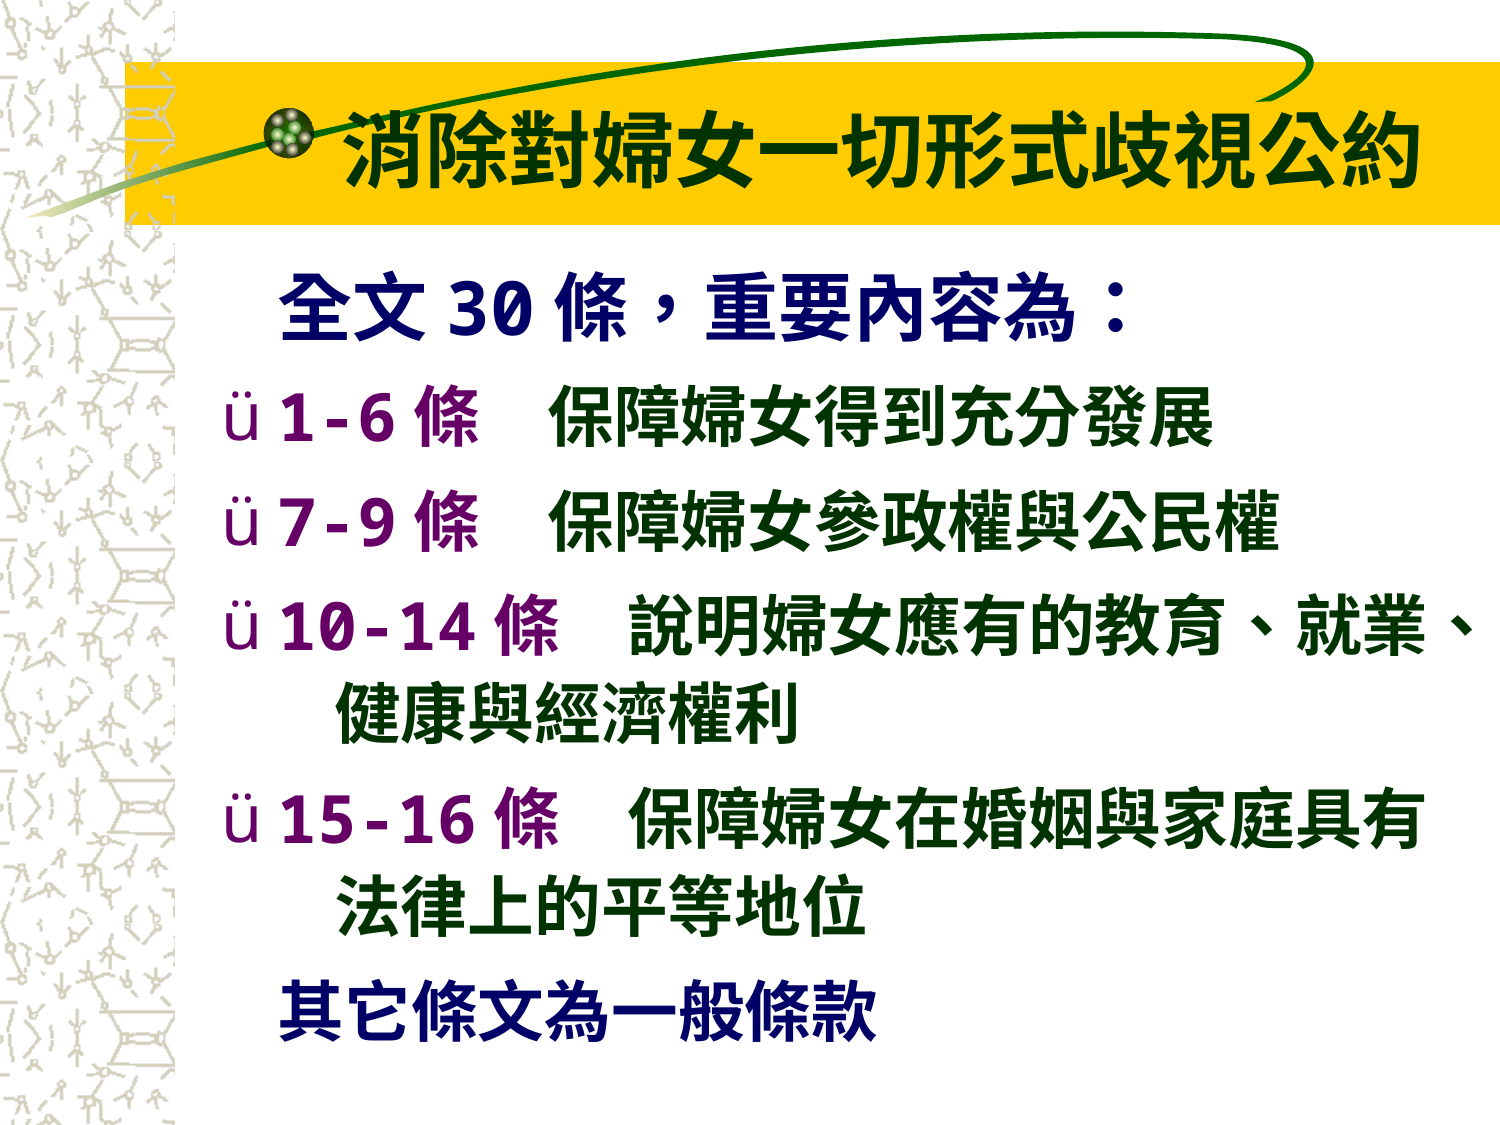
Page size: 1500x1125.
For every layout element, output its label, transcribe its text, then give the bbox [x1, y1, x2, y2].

list 全文30條，重要內容為： 1-6條 保障婦女得到充分發展 7-9條 保障婦女參政權與公民權 10-14條 說明婦女應有的教育、就業、健康與經濟權利 15-16條 保障婦女在婚姻與家庭具有法律上的平等地位 其它條文為一般條款 [206, 243, 1471, 1125]
title 消除對婦女一切形式歧視公約 [324, 90, 1441, 278]
